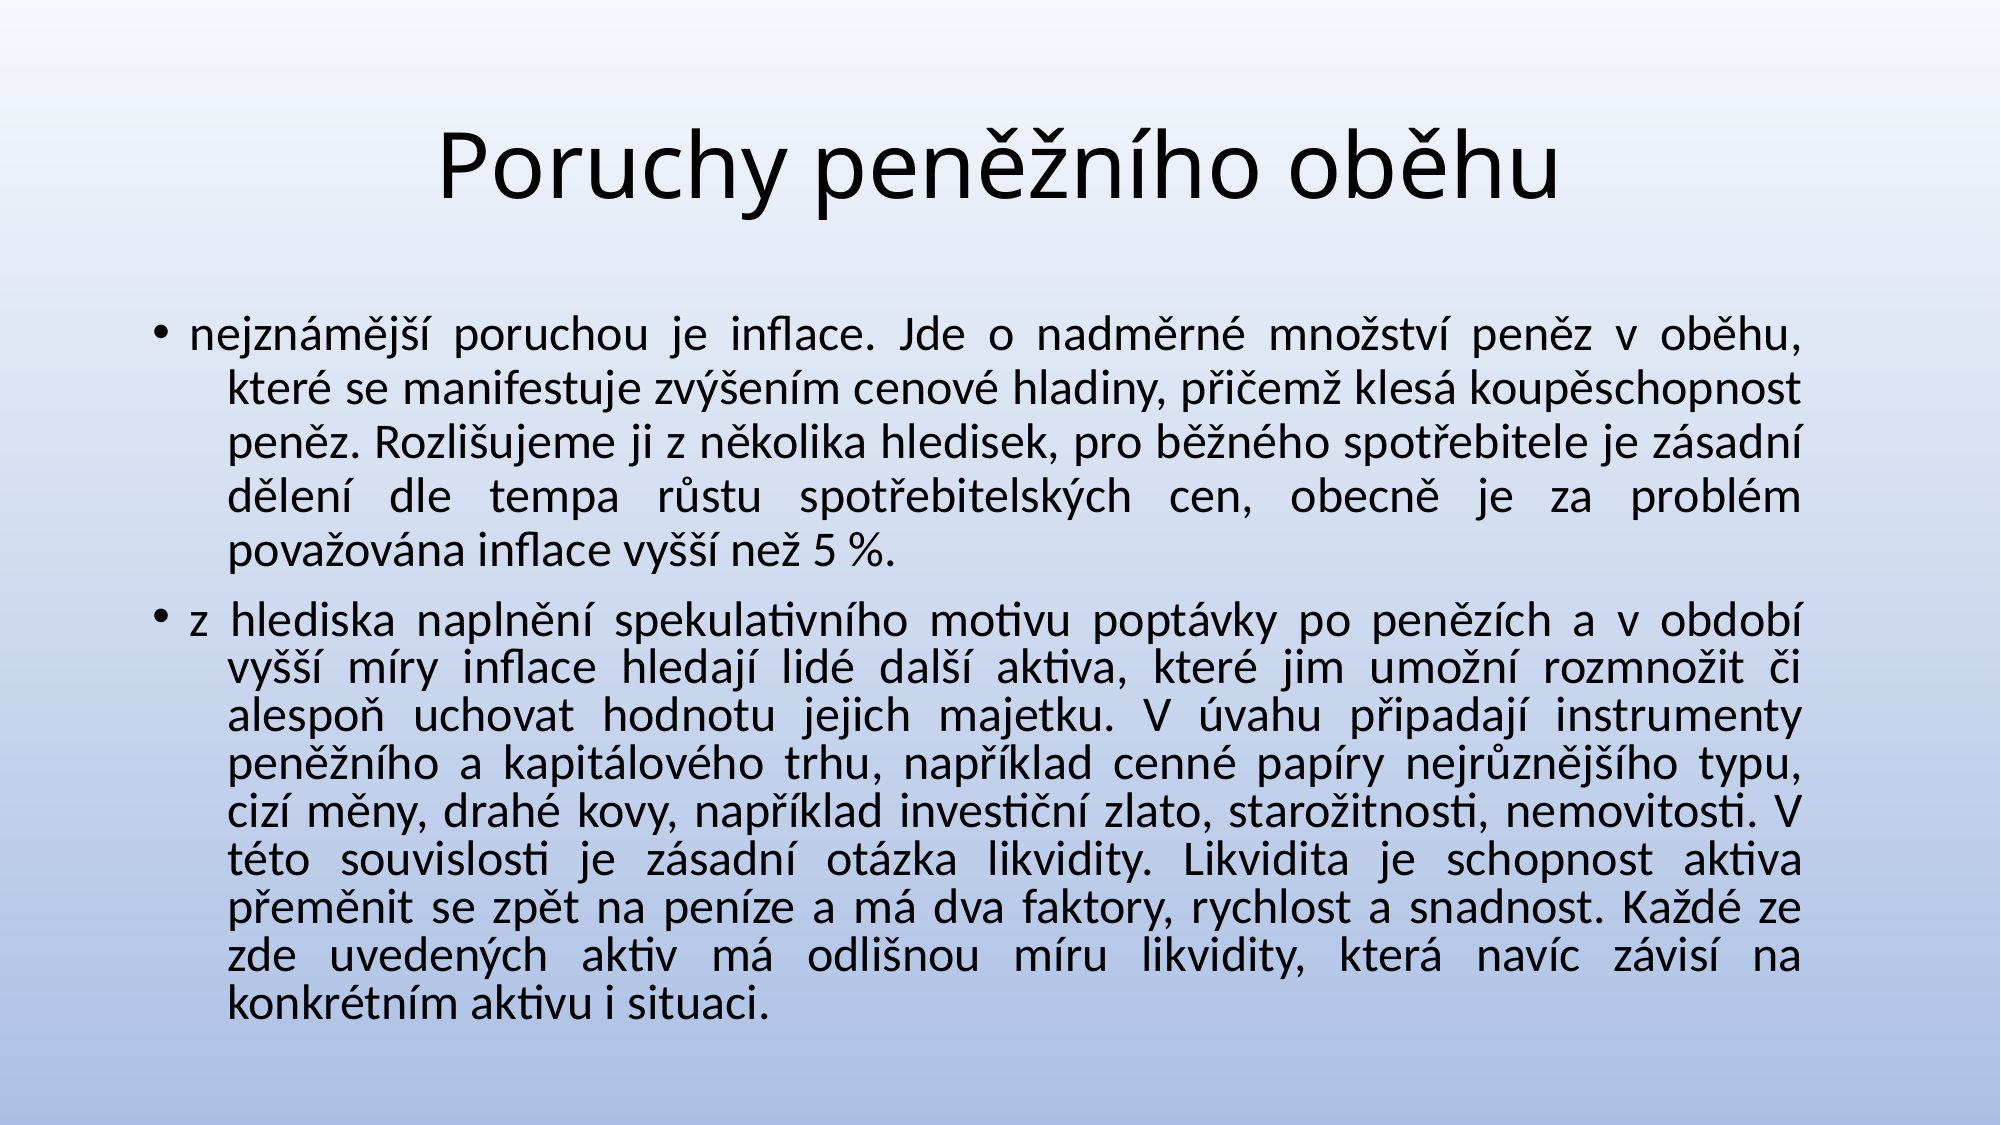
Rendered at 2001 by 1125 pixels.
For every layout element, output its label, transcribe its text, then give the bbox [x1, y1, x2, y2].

title Poruchy peněžního oběhu [137, 59, 1863, 278]
list nejznámější poruchou je inflace. Jde o nadměrné množství peněz v oběhu, které se manifestuje zvýšením cenové hladiny, přičemž klesá koupěschopnost peněz. Rozlišujeme ji z několika hledisek, pro běžného spotřebitele je zásadní dělení dle tempa růstu spotřebitelských cen, obecně je za problém považována inflace vyšší než 5 %. z hlediska naplnění spekulativního motivu poptávky po penězích a v období vyšší míry inflace hledají lidé další aktiva, které jim umožní rozmnožit či alespoň uchovat hodnotu jejich majetku. V úvahu připadají instrumenty peněžního a kapitálového trhu, například cenné papíry nejrůznějšího typu, cizí měny, drahé kovy, například investiční zlato, starožitnosti, nemovitosti. V této souvislosti je zásadní otázka likvidity. Likvidita je schopnost aktiva přeměnit se zpět na peníze a má dva faktory, rychlost a snadnost. Každé ze zde uvedených aktiv má odlišnou míru likvidity, která navíc závisí na konkrétním aktivu i situaci. [137, 299, 1825, 1066]
